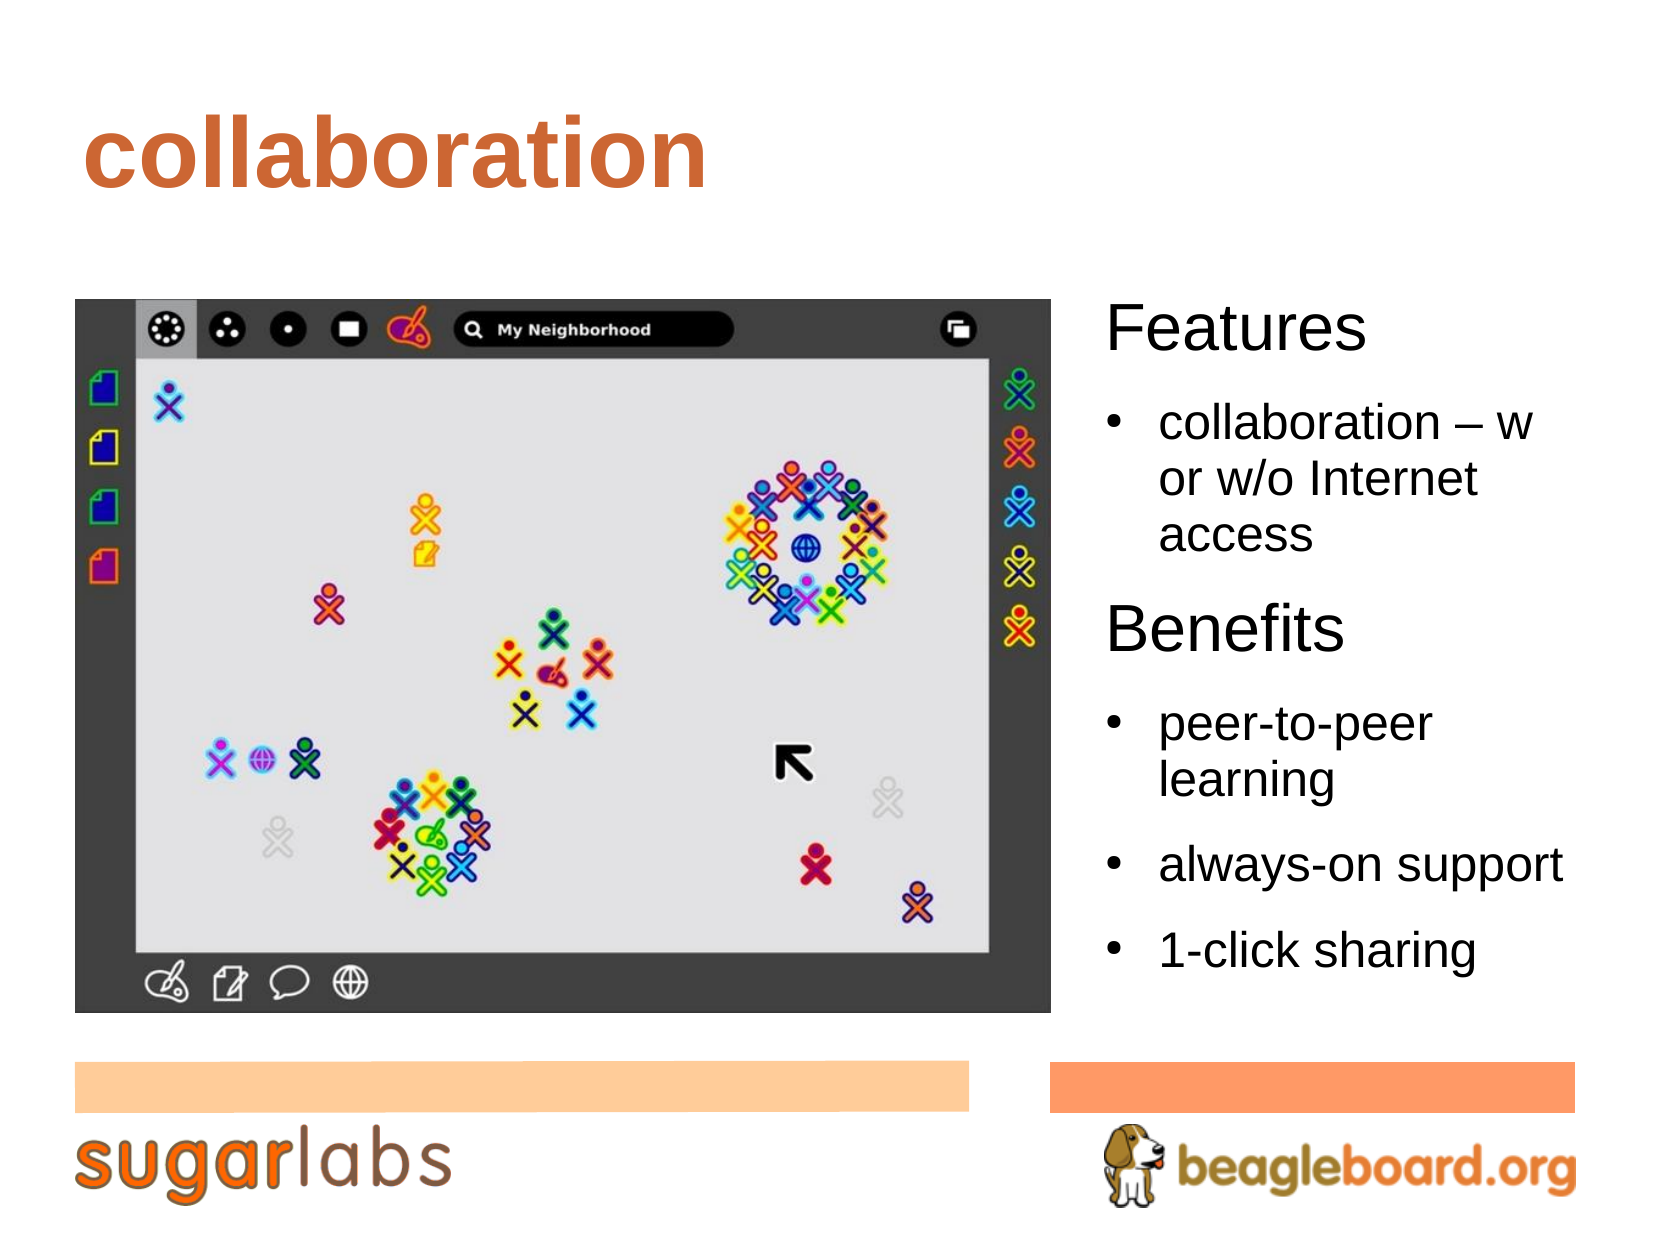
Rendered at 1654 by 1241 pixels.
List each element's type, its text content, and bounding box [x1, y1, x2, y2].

picture [75, 1124, 451, 1206]
picture [1104, 1124, 1576, 1208]
title collaboration [82, 49, 1571, 257]
picture [75, 299, 1051, 1013]
list Features collaboration – w or w/o Internet access Benefits peer-to-peer learning always-on support 1-click sharing [1087, 290, 1572, 1039]
